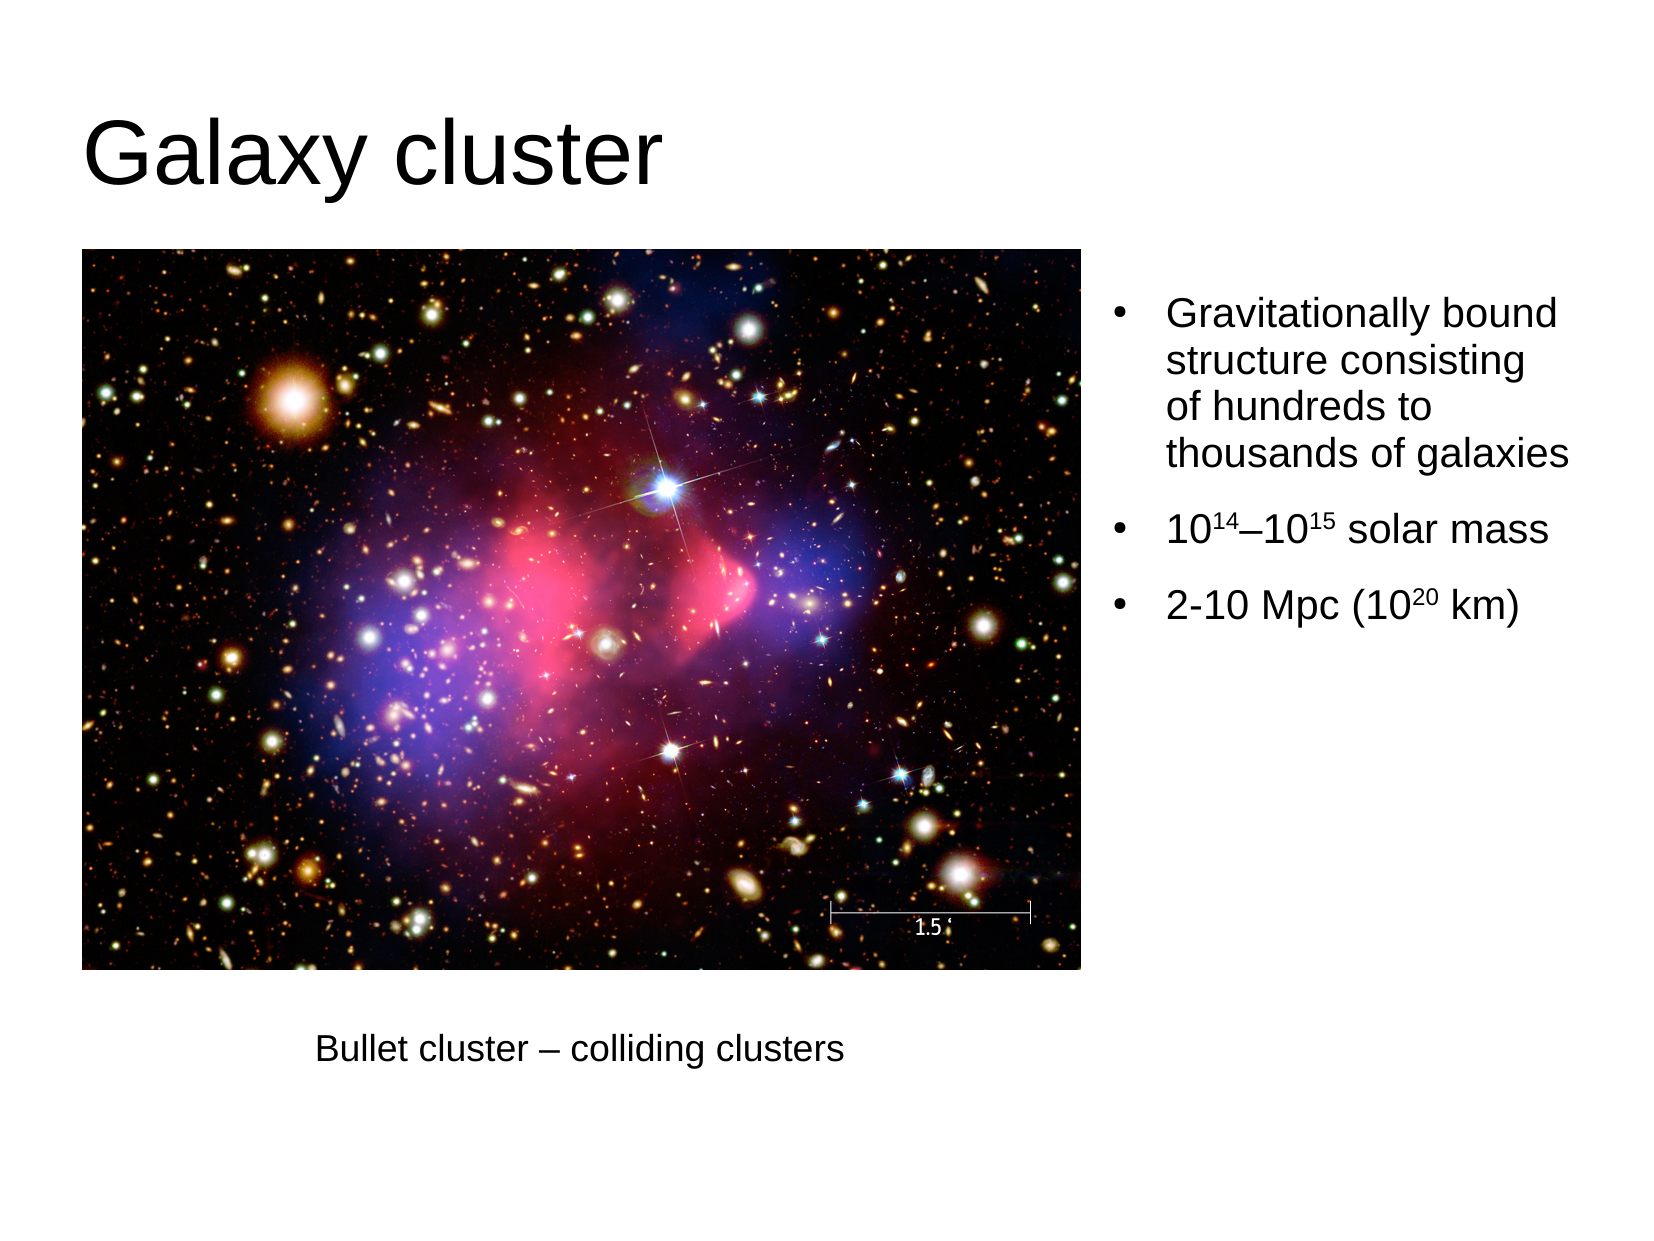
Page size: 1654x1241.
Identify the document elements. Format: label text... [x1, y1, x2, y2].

text_box Bullet cluster – colliding clusters [300, 1020, 871, 1077]
picture [82, 249, 1081, 970]
title Galaxy cluster [82, 49, 1571, 257]
list Gravitationally bound structure consisting of hundreds to thousands of galaxies 1014–1015 solar mass 2-10 Mpc (1020 km) [1095, 290, 1571, 1010]
